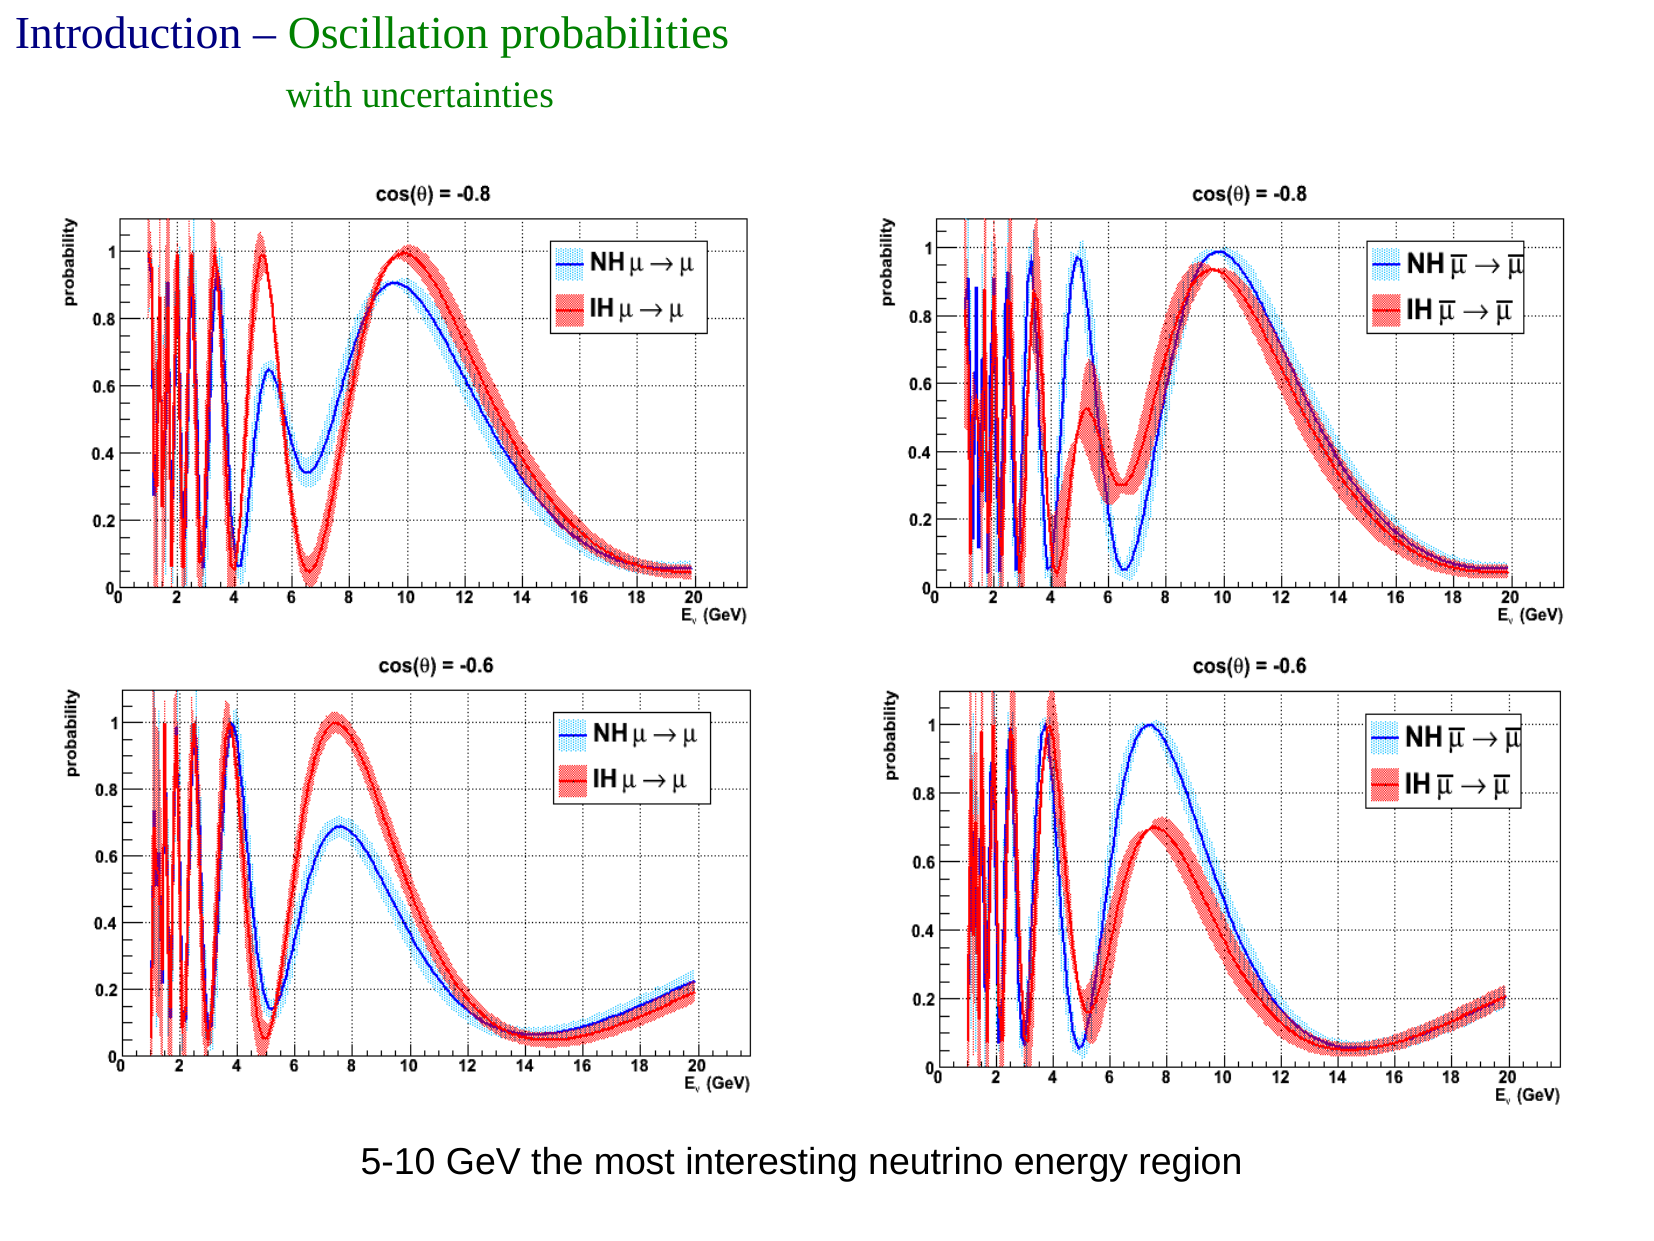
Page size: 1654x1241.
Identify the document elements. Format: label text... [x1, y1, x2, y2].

text_box Introduction – Oscillation probabilities with uncertainties [0, 0, 751, 126]
picture [40, 181, 1597, 1134]
text_box 5-10 GeV the most interesting neutrino energy region [345, 1132, 1258, 1190]
